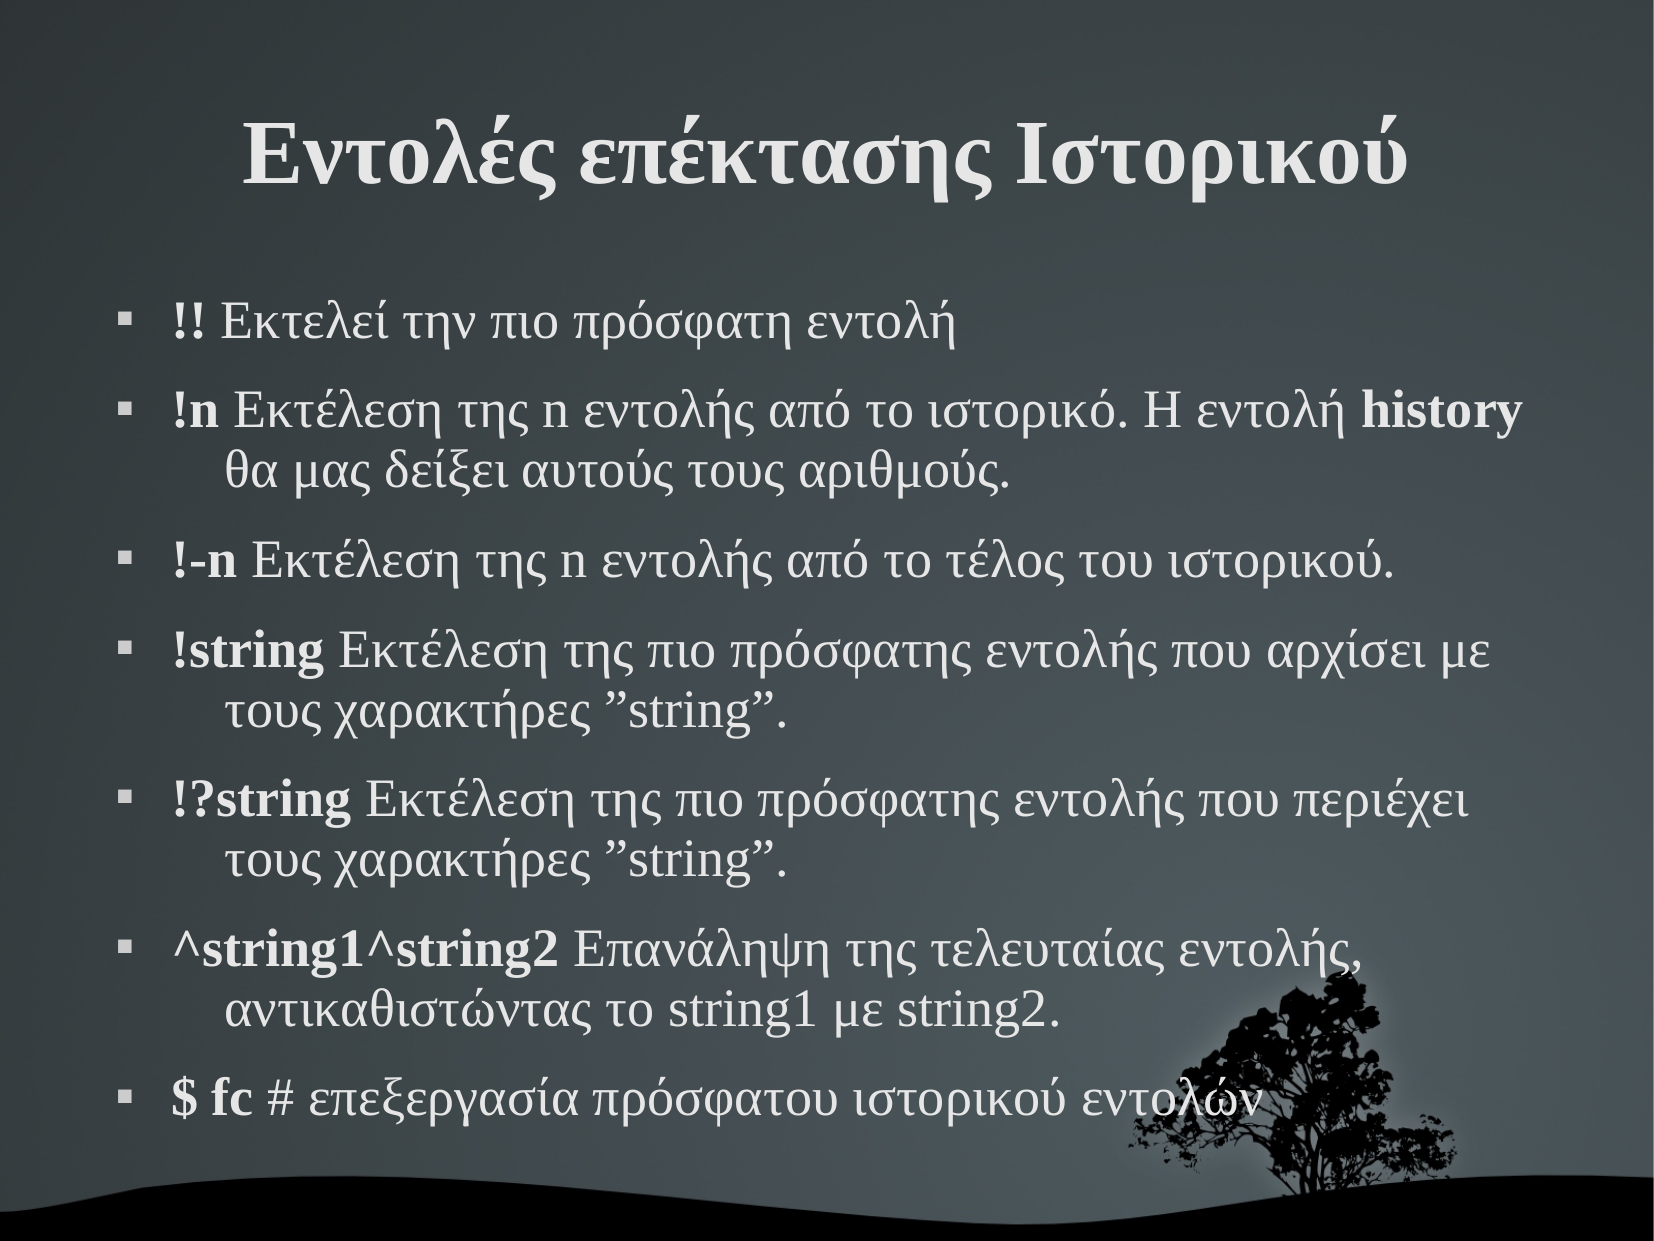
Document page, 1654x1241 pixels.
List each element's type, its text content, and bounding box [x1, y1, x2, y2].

picture [0, 0, 1654, 1241]
list !! Εκτελεί την πιο πρόσφατη εντολή !n Εκτέλεση της n εντολής από το ιστορικό. Η εντολή history θα μας δείξει αυτούς τους αριθμούς. !-n Εκτέλεση της n εντολής από το τέλος του ιστορικού. !string Εκτέλεση της πιο πρόσφατης εντολής που αρχίσει με τους χαρακτήρες ”string”. !?string Εκτέλεση της πιο πρόσφατης εντολής που περιέχει τους χαρακτήρες ”string”. ^string1^string2 Επανάληψη της τελευταίας εντολής, αντικαθιστώντας το string1 με string2. $ fc # επεξεργασία πρόσφατου ιστορικού εντολών [82, 290, 1571, 1241]
title Εντολές επέκτασης Ιστορικού [82, 49, 1571, 257]
